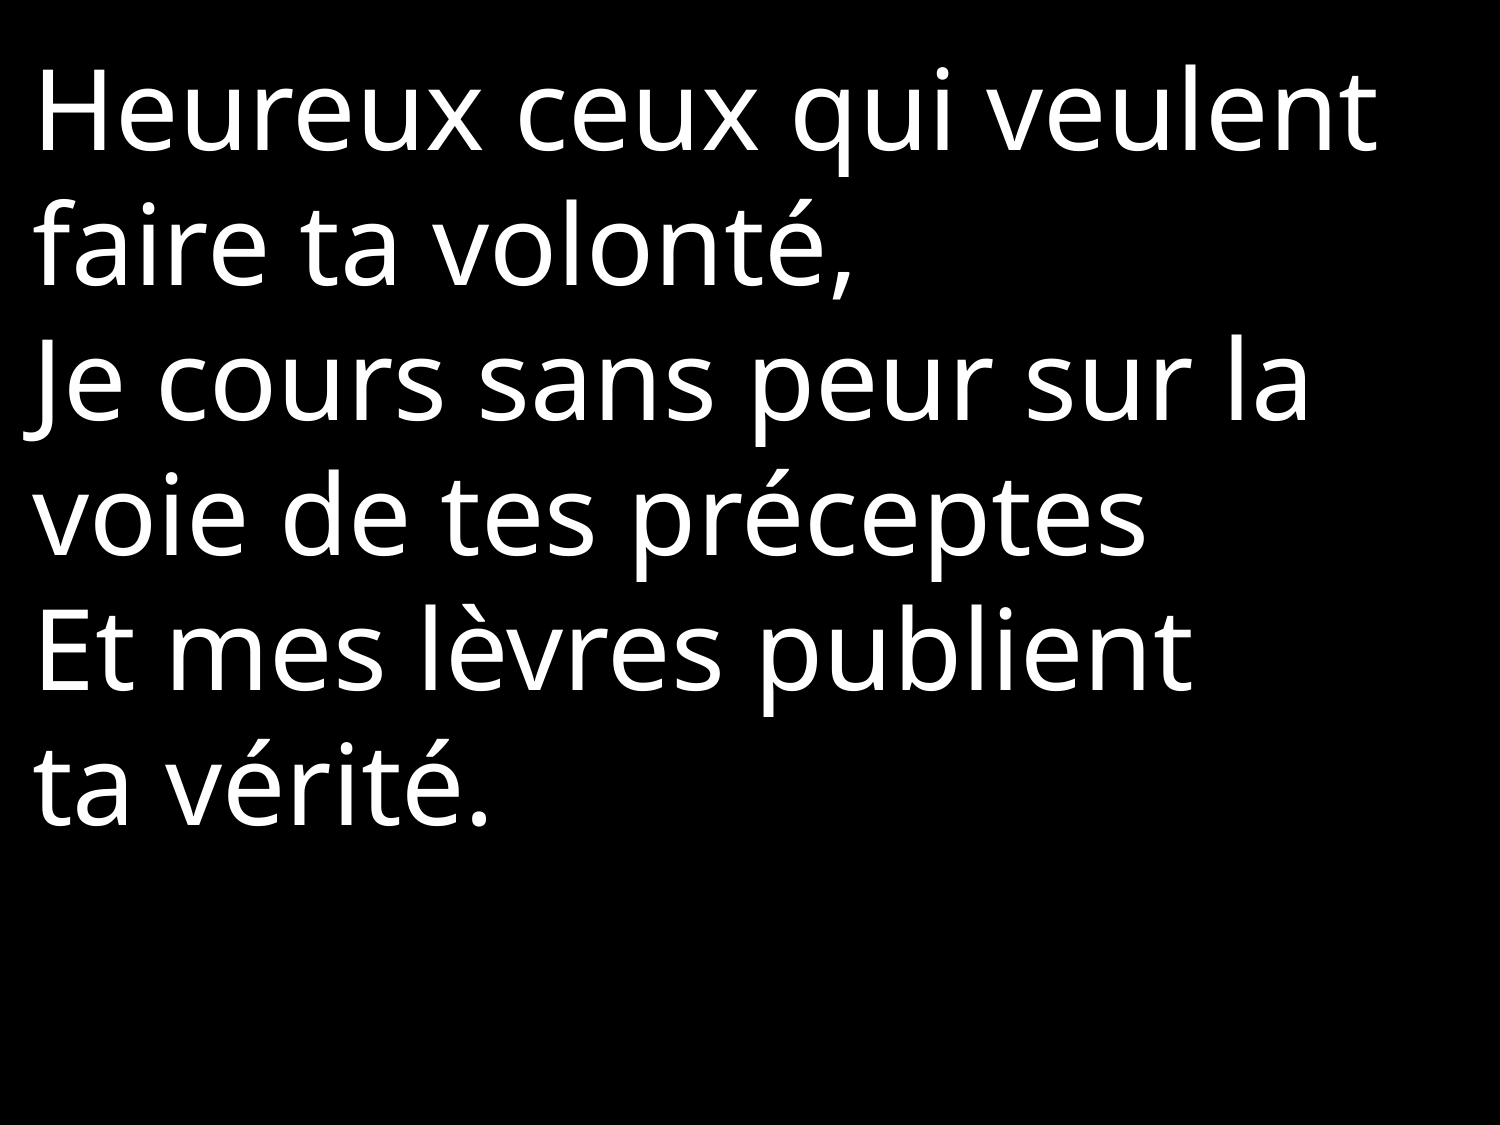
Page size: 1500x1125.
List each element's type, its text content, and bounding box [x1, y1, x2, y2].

subtitle Heureux ceux qui veulent faire ta volonté, Je cours sans peur sur la voie de tes préceptes Et mes lèvres publient ta vérité. [0, 30, 1483, 1106]
